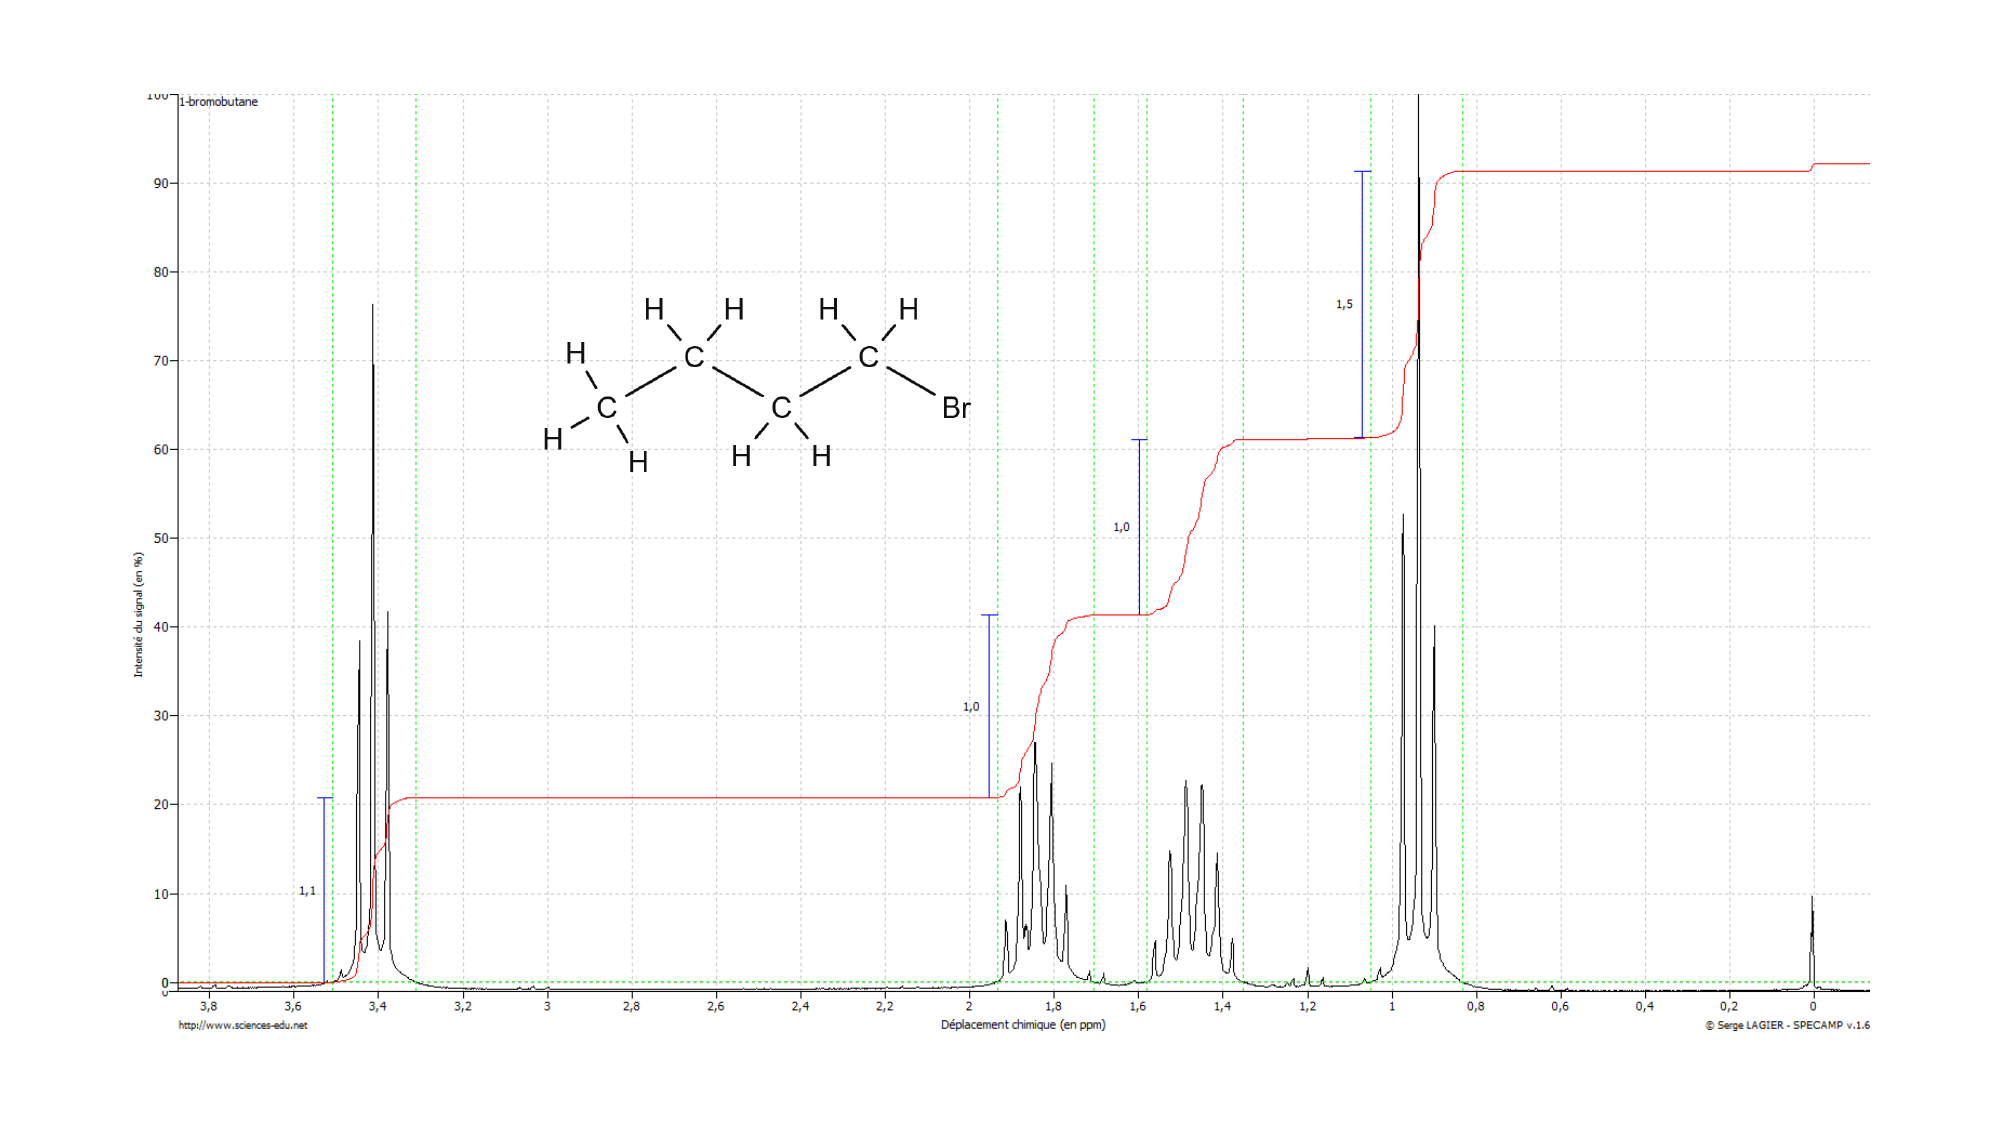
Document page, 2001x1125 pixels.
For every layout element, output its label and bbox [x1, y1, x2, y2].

picture [130, 71, 1870, 1031]
